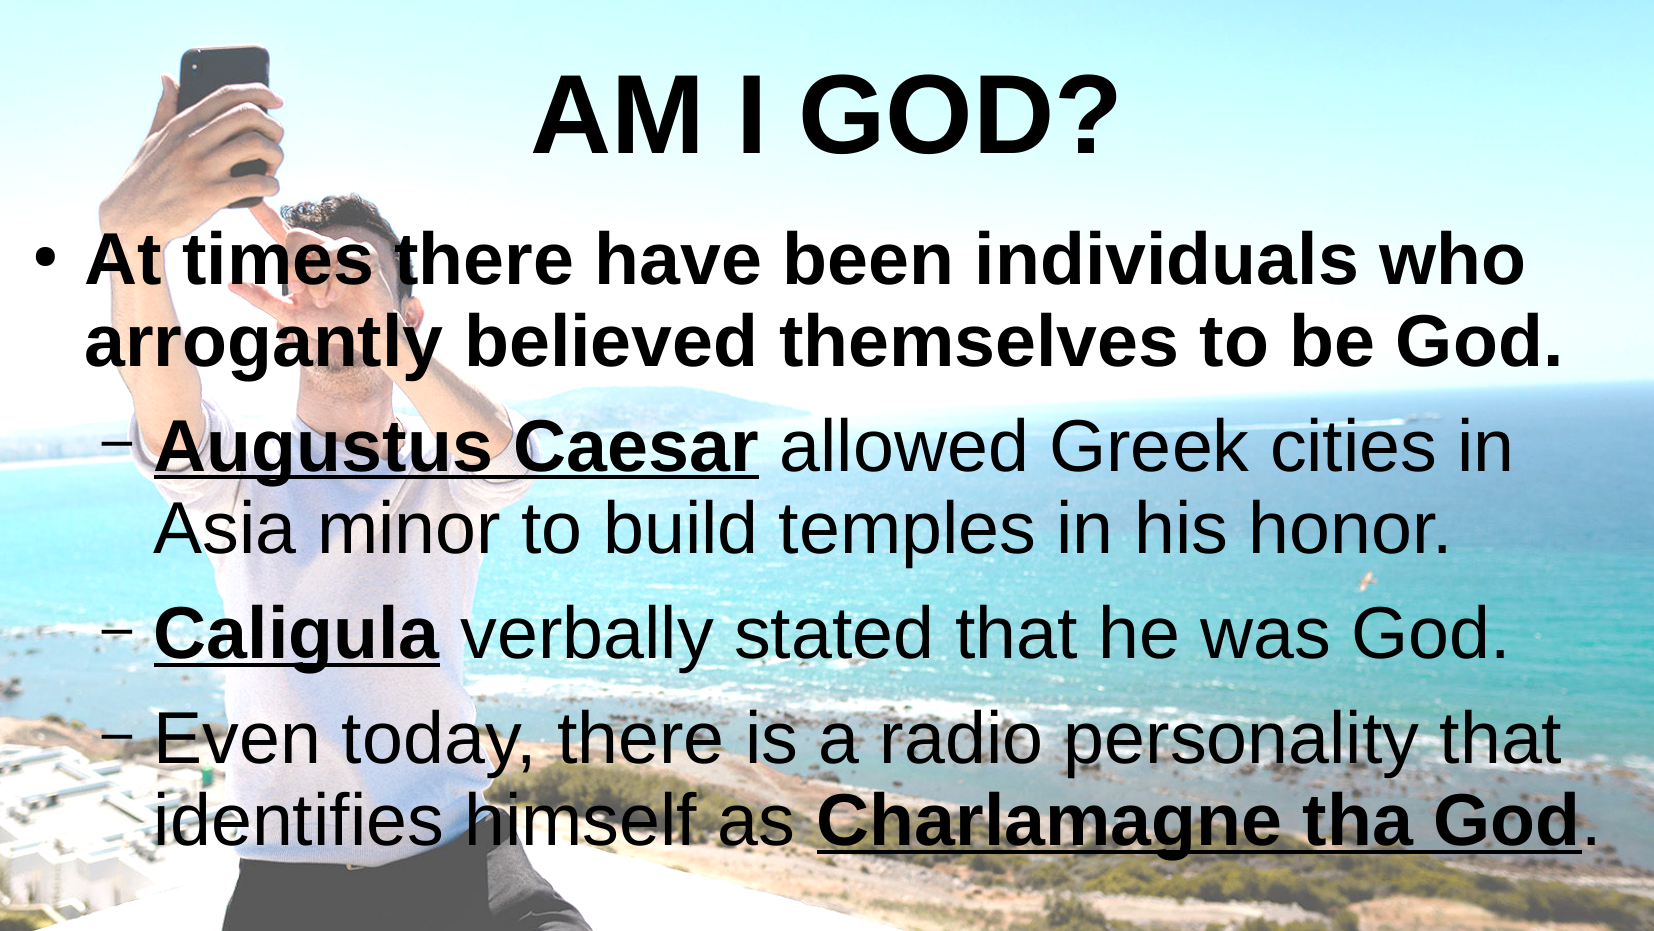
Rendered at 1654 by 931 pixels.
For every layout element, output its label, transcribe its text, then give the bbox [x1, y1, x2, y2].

list At times there have been individuals who arrogantly believed themselves to be God. Augustus Caesar allowed Greek cities in Asia minor to build temples in his honor. Caligula verbally stated that he was God. Even today, there is a radio personality that identifies himself as Charlamagne tha God. [15, 217, 1651, 931]
picture [0, 0, 1654, 931]
title AM I GOD? [82, 37, 1571, 193]
